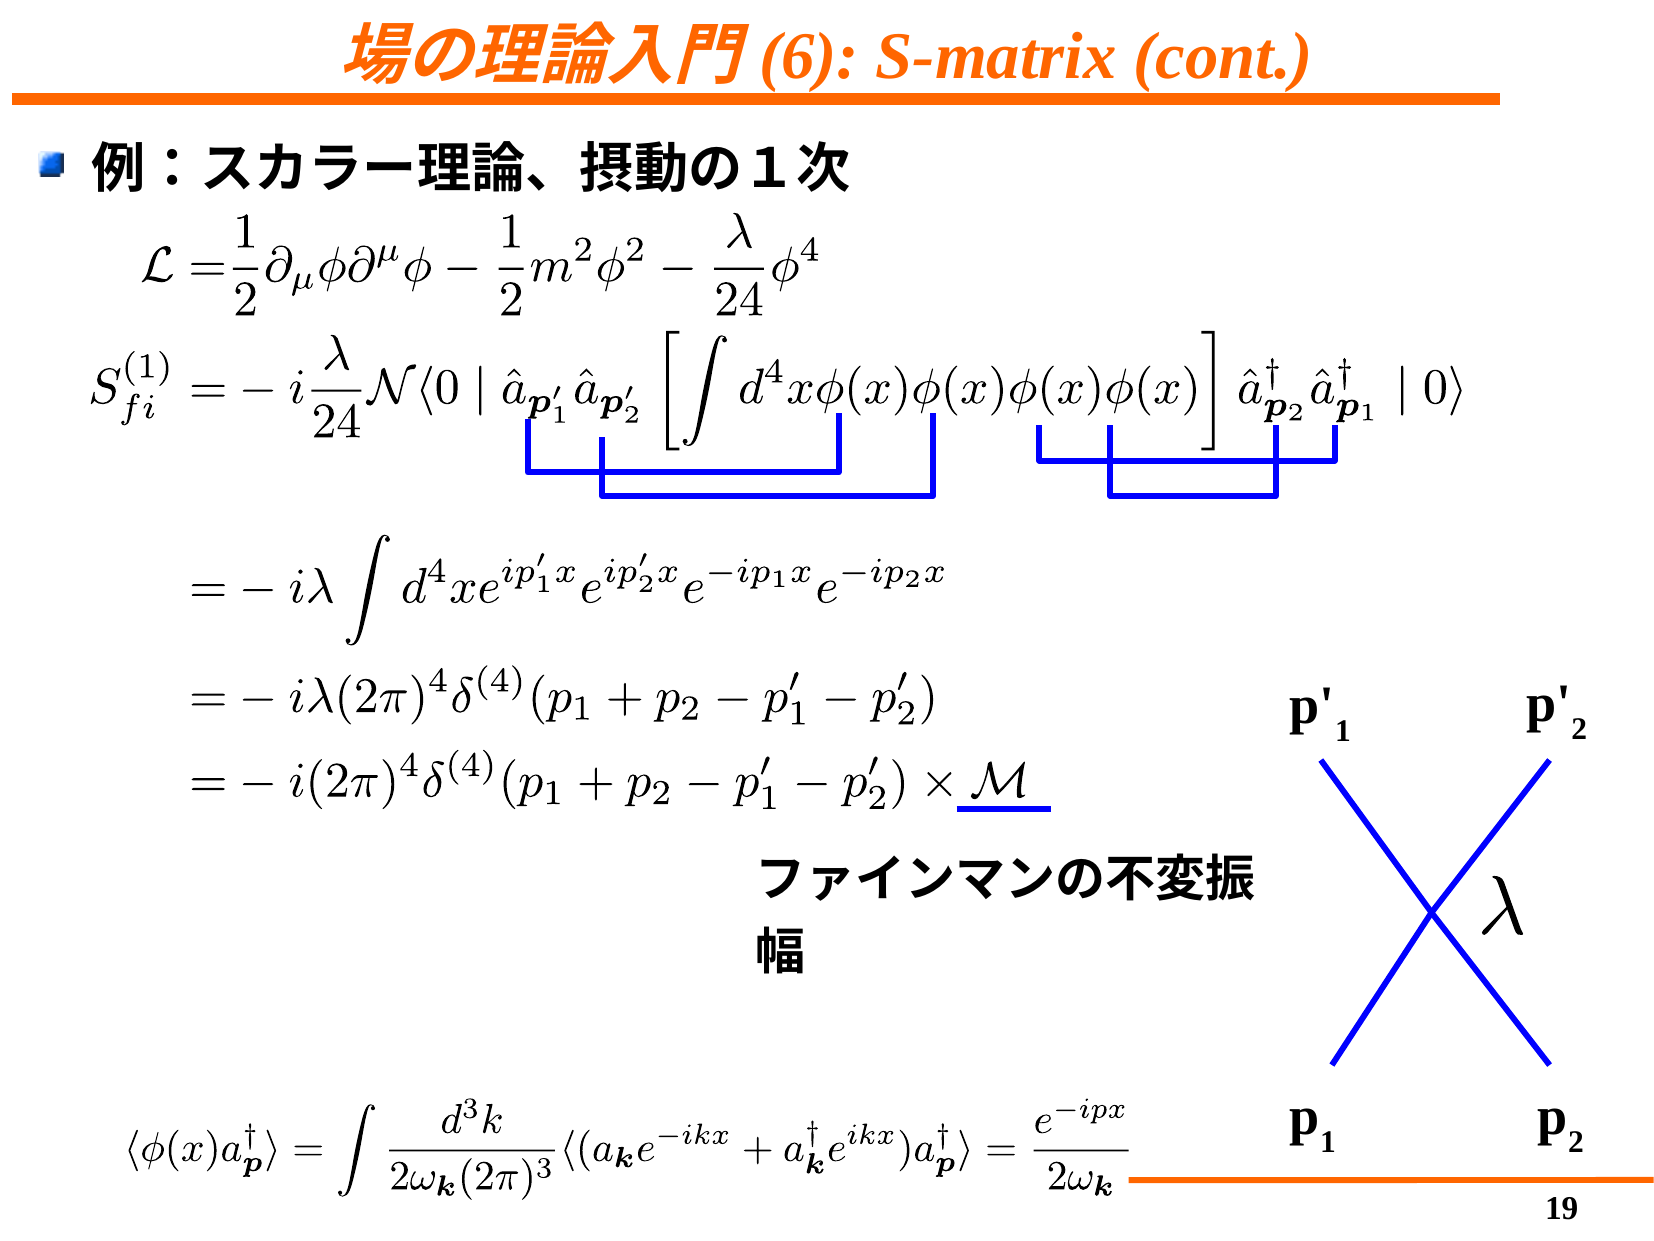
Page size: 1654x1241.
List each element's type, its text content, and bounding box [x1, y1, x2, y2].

title 場の理論入門(6): S-matrix (cont.) [0, 0, 1654, 99]
text_box p1 [1289, 1086, 1373, 1160]
text_box [1477, 875, 1526, 935]
list 例：スカラー理論、摂動の１次 |Sfi|2は単位体積・単位時間あたりの遷移確率であり、 「断面積」の計算に用いることができる！ [20, 124, 1621, 1137]
text_box [124, 1098, 1129, 1200]
text_box p2 [1537, 1086, 1621, 1160]
text_box p'2 [1525, 673, 1609, 747]
text_box [140, 212, 820, 316]
text_box ファインマンの不変振幅 [755, 838, 1286, 889]
text_box p'1 [1289, 675, 1373, 749]
